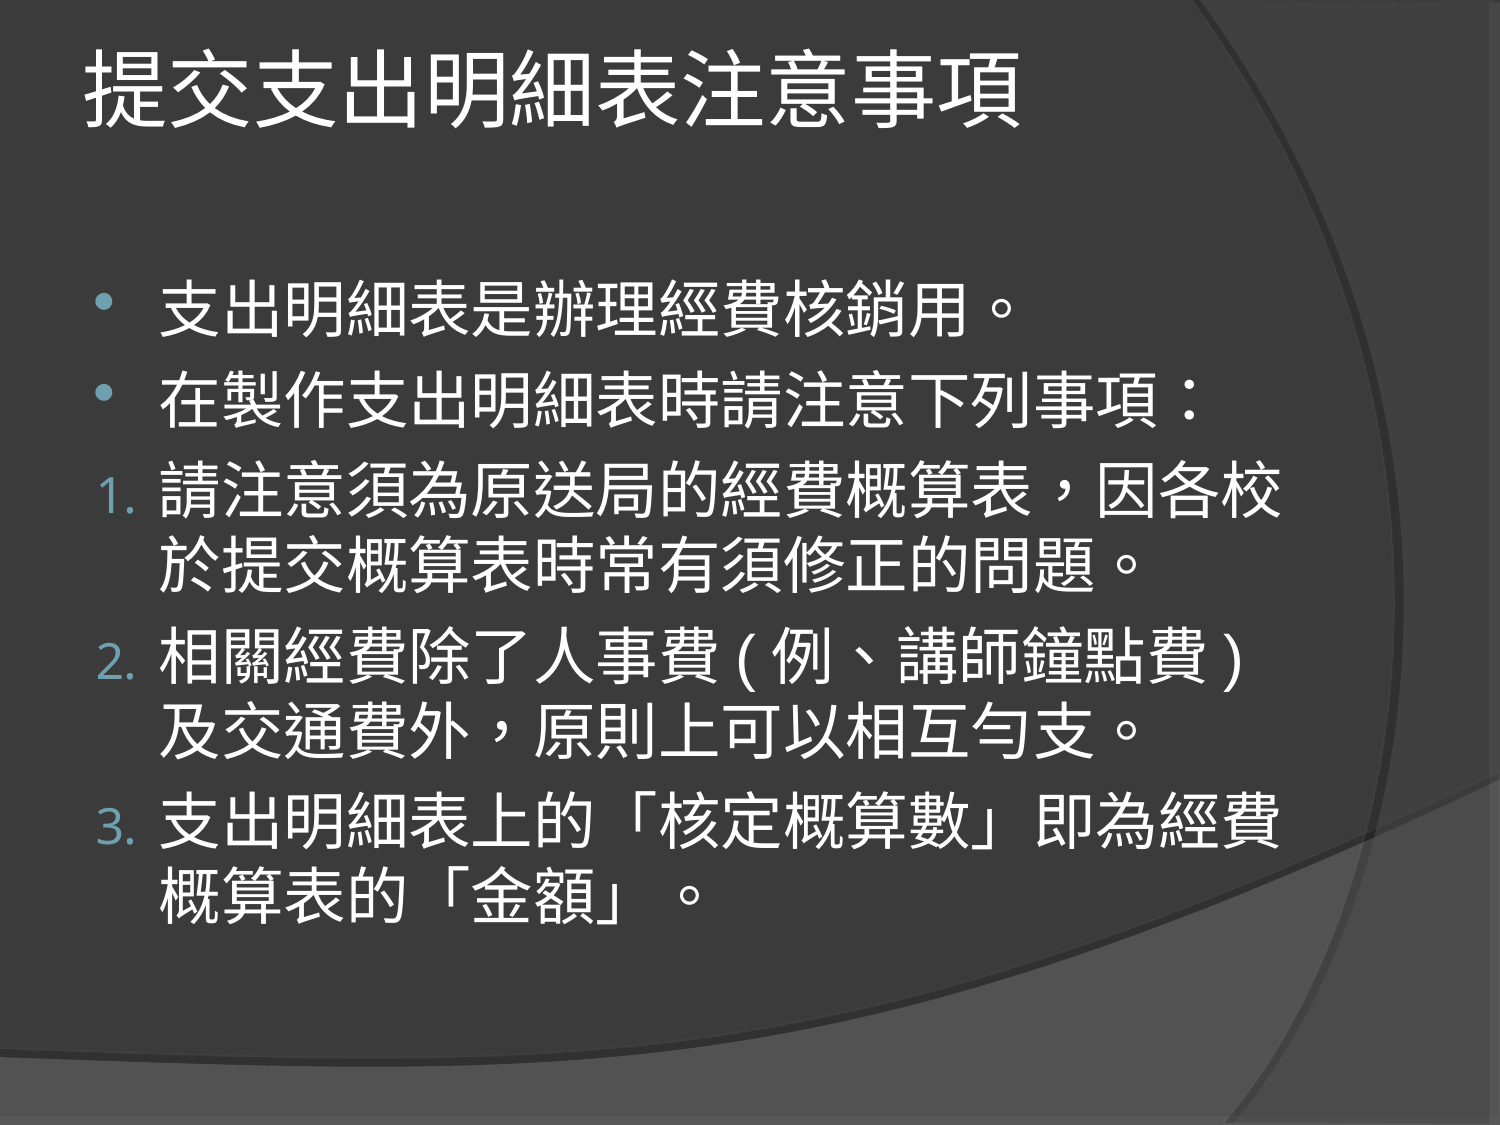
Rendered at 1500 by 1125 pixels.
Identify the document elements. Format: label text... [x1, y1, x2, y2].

list 支出明細表是辦理經費核銷用。 在製作支出明細表時請注意下列事項： 請注意須為原送局的經費概算表，因各校於提交概算表時常有須修正的問題。 相關經費除了人事費(例、講師鐘點費)及交通費外，原則上可以相互勻支。 支出明細表上的「核定概算數」即為經費概算表的「金額」。 [74, 262, 1300, 1005]
title 提交支出明細表注意事項 [74, 45, 1300, 233]
